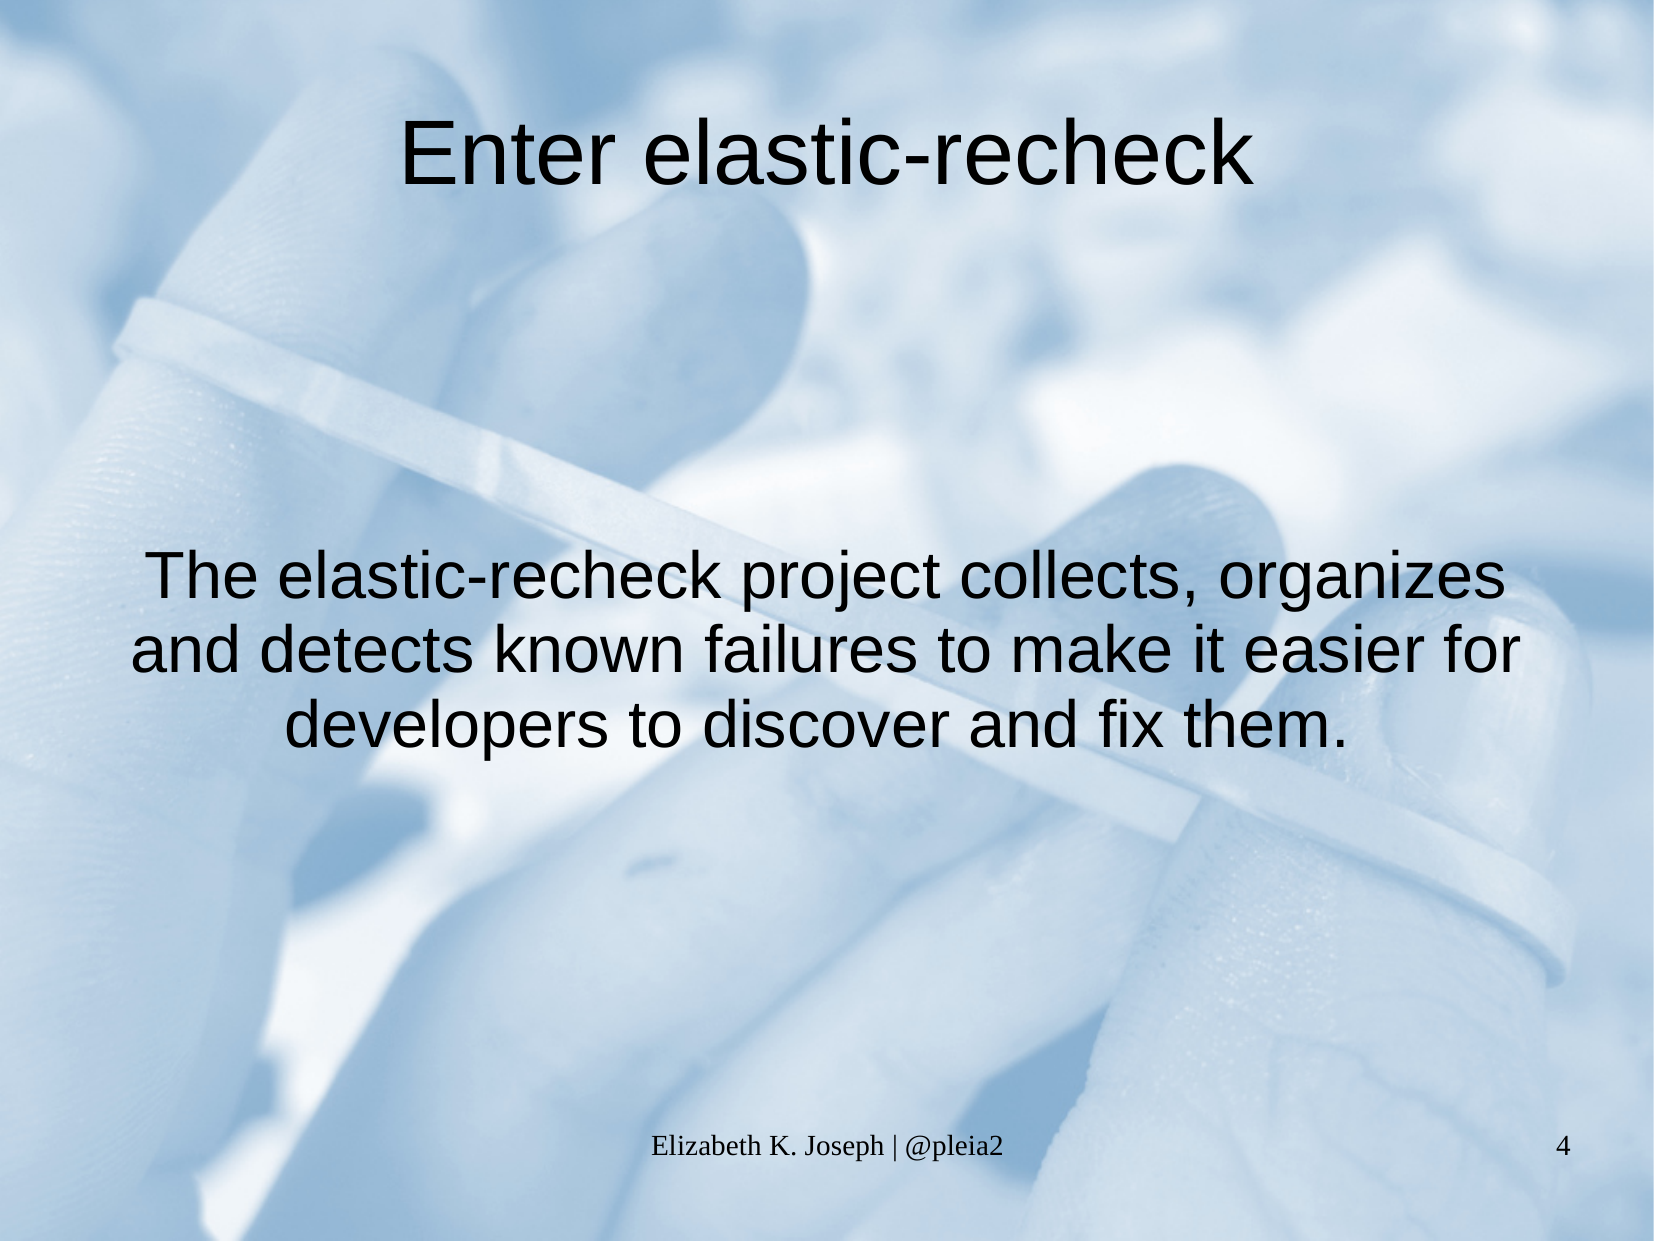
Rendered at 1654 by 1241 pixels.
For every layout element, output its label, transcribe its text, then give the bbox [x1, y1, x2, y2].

title Enter elastic-recheck [82, 49, 1571, 257]
picture [0, 0, 1654, 1241]
subtitle The elastic-recheck project collects, organizes and detects known failures to make it easier for developers to discover and fix them. [82, 290, 1571, 1010]
